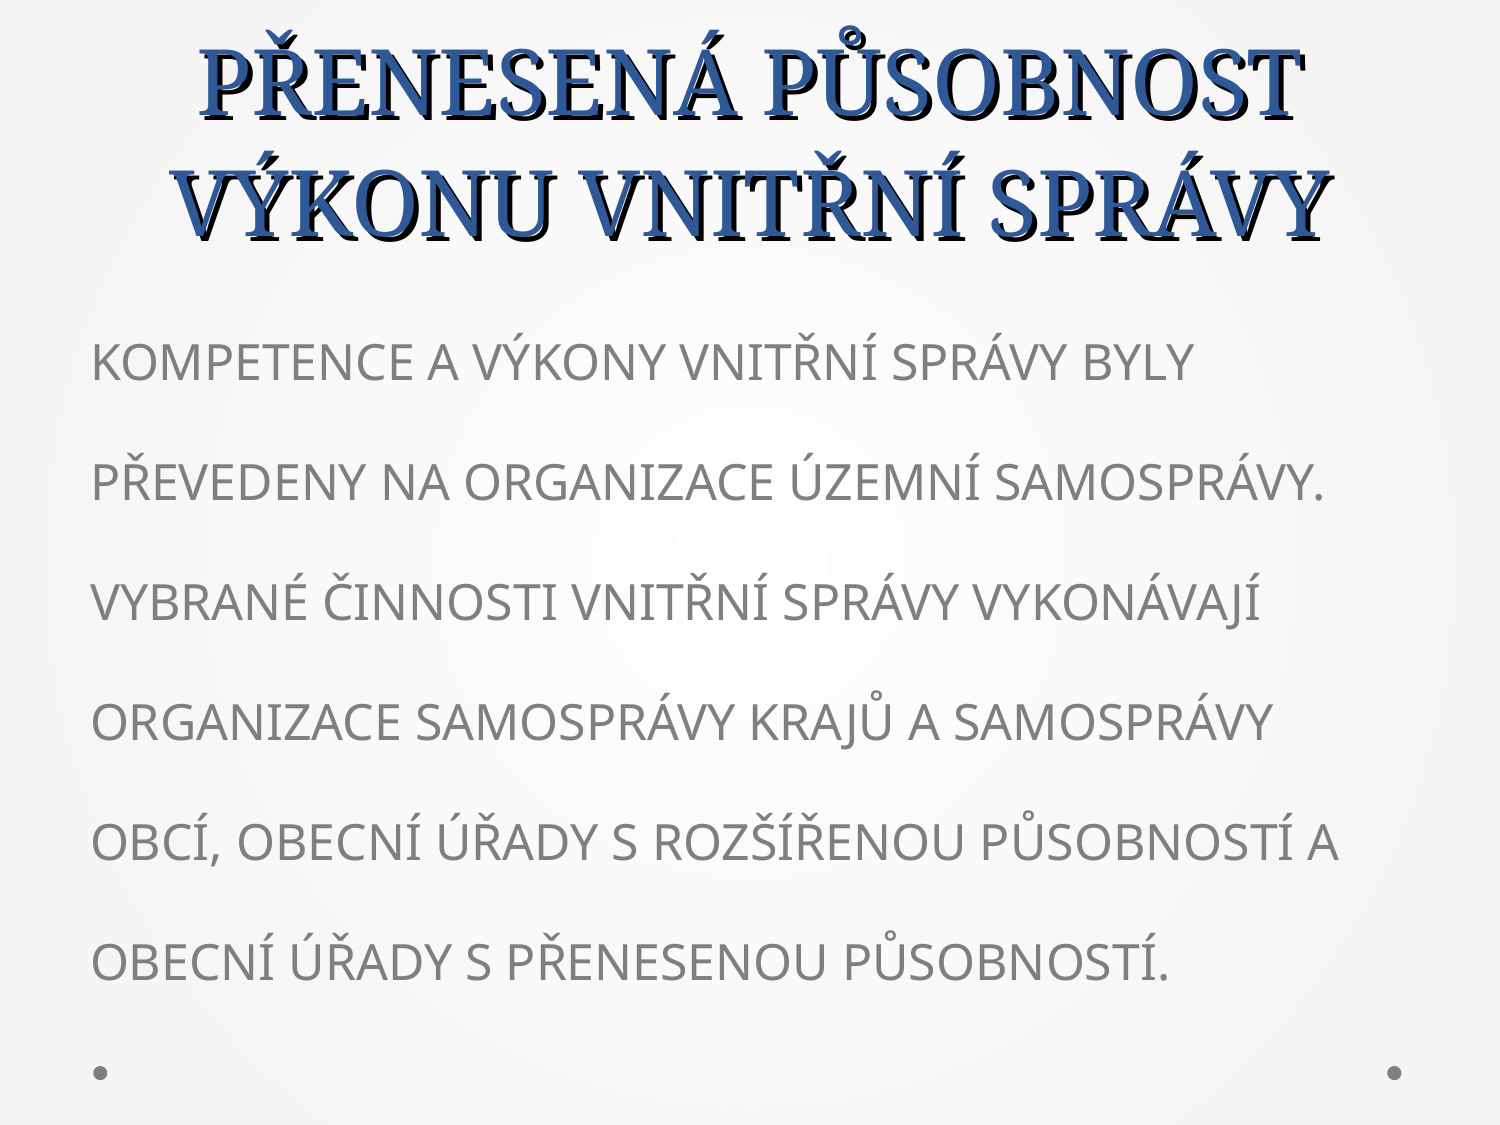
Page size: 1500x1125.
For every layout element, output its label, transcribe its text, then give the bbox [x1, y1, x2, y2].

title PŘENESENÁ PŮSOBNOST VÝKONU VNITŘNÍ SPRÁVY [75, 0, 1426, 262]
list KOMPETENCE A VÝKONY VNITŘNÍ SPRÁVY BYLY PŘEVEDENY NA ORGANIZACE ÚZEMNÍ SAMOSPRÁVY. VYBRANÉ ČINNOSTI VNITŘNÍ SPRÁVY VYKONÁVAJÍ ORGANIZACE SAMOSPRÁVY KRAJŮ A SAMOSPRÁVY OBCÍ, OBECNÍ ÚŘADY S ROZŠÍŘENOU PŮSOBNOSTÍ A OBECNÍ ÚŘADY S PŘENESENOU PŮSOBNOSTÍ. [75, 262, 1426, 1005]
